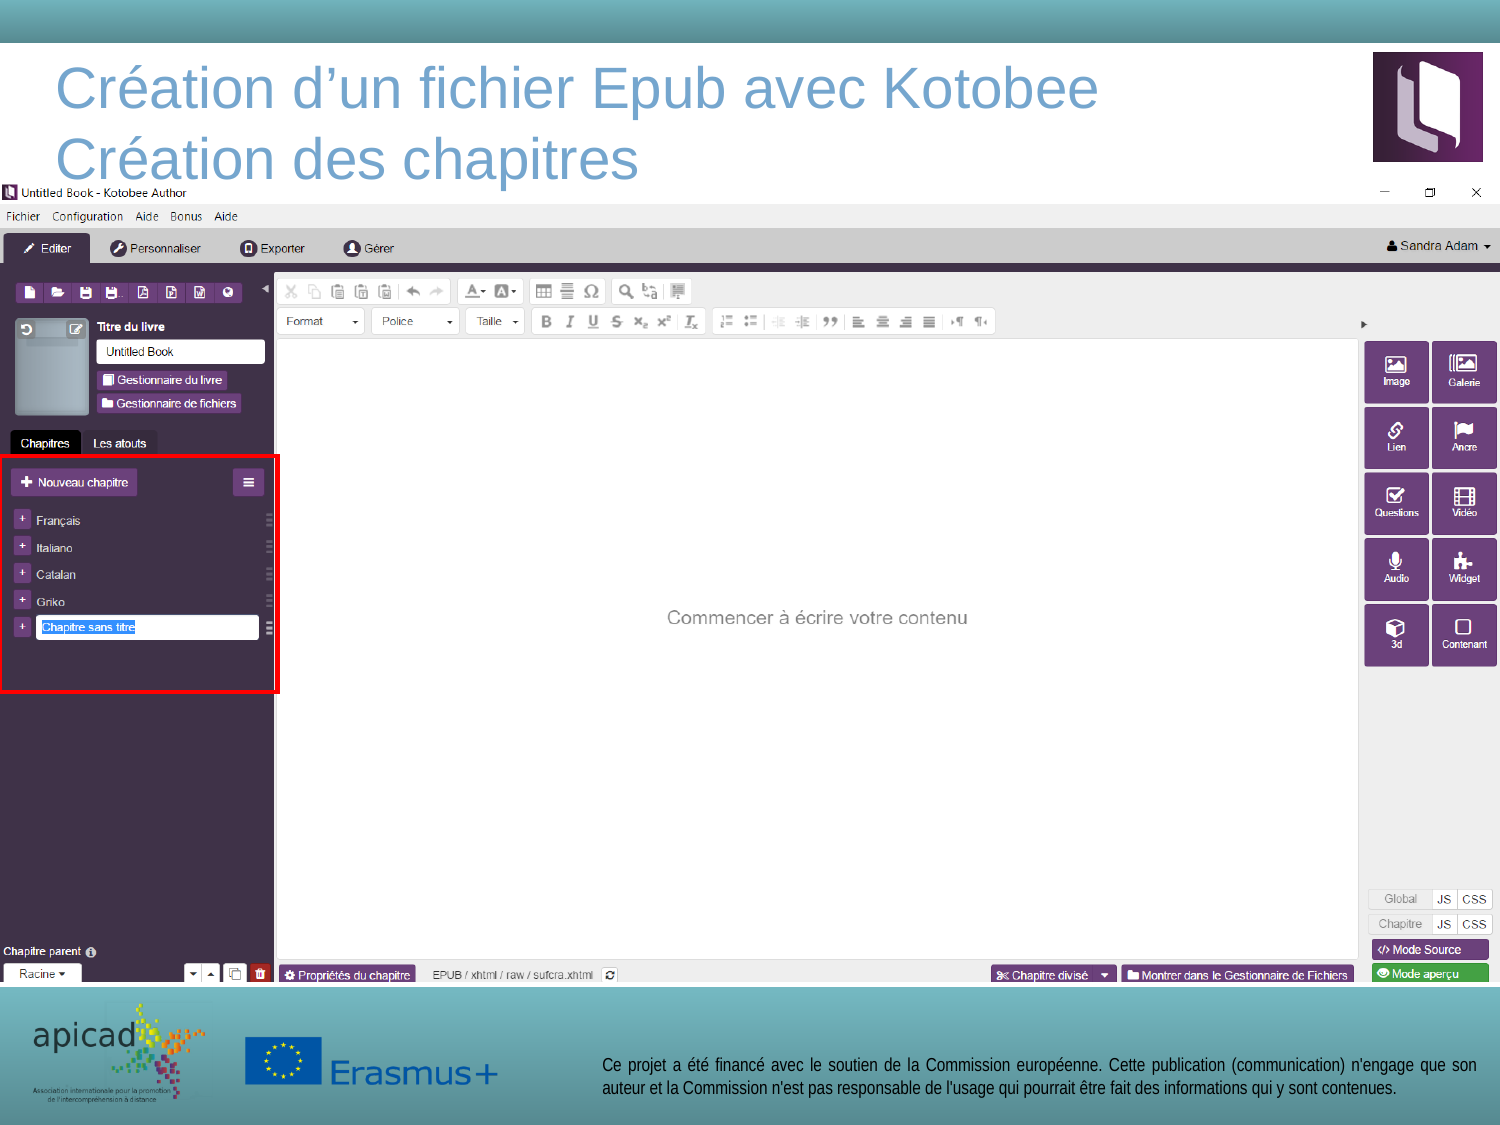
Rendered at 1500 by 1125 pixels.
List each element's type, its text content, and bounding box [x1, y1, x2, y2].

picture [29, 999, 213, 1108]
picture [0, 182, 1500, 982]
picture [230, 1023, 512, 1098]
picture [2, 458, 275, 690]
text_box Ce projet a été financé avec le soutien de la Commission européenne. Cette publication (communication) n'engage que son auteur et la Commission n'est pas responsable de l'usage qui pourrait être fait des informations qui y sont contenues. [596, 1046, 1483, 1105]
text_box [0, 987, 1500, 1125]
picture [1373, 52, 1483, 162]
text_box Création des chapitres [41, 113, 1353, 200]
text_box Création d’un fichier Epub avec Kotobee [41, 42, 1353, 113]
text_box [0, 0, 1500, 43]
